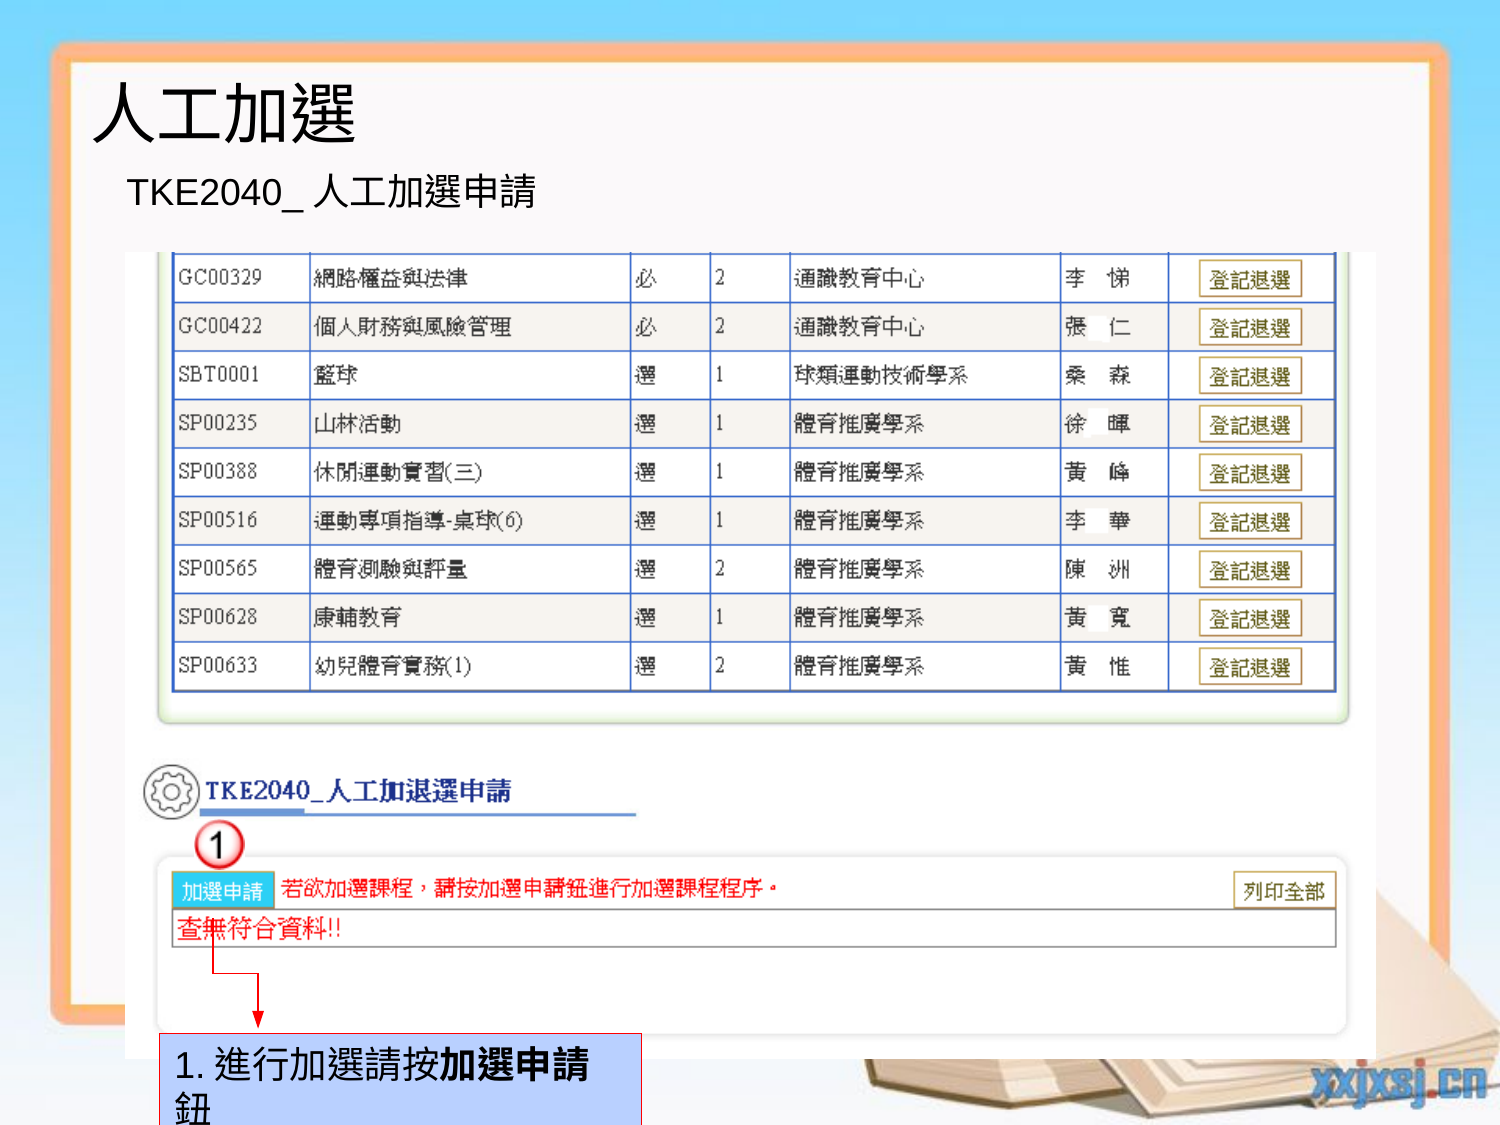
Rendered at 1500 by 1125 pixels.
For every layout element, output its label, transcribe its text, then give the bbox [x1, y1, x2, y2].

picture [0, 0, 1500, 1125]
text_box 人工加選 [75, 50, 1426, 173]
text_box TKE2040_人工加選申請 [111, 160, 548, 221]
text_box 1.進行加選請按加選申請鈕 [159, 1033, 642, 1094]
